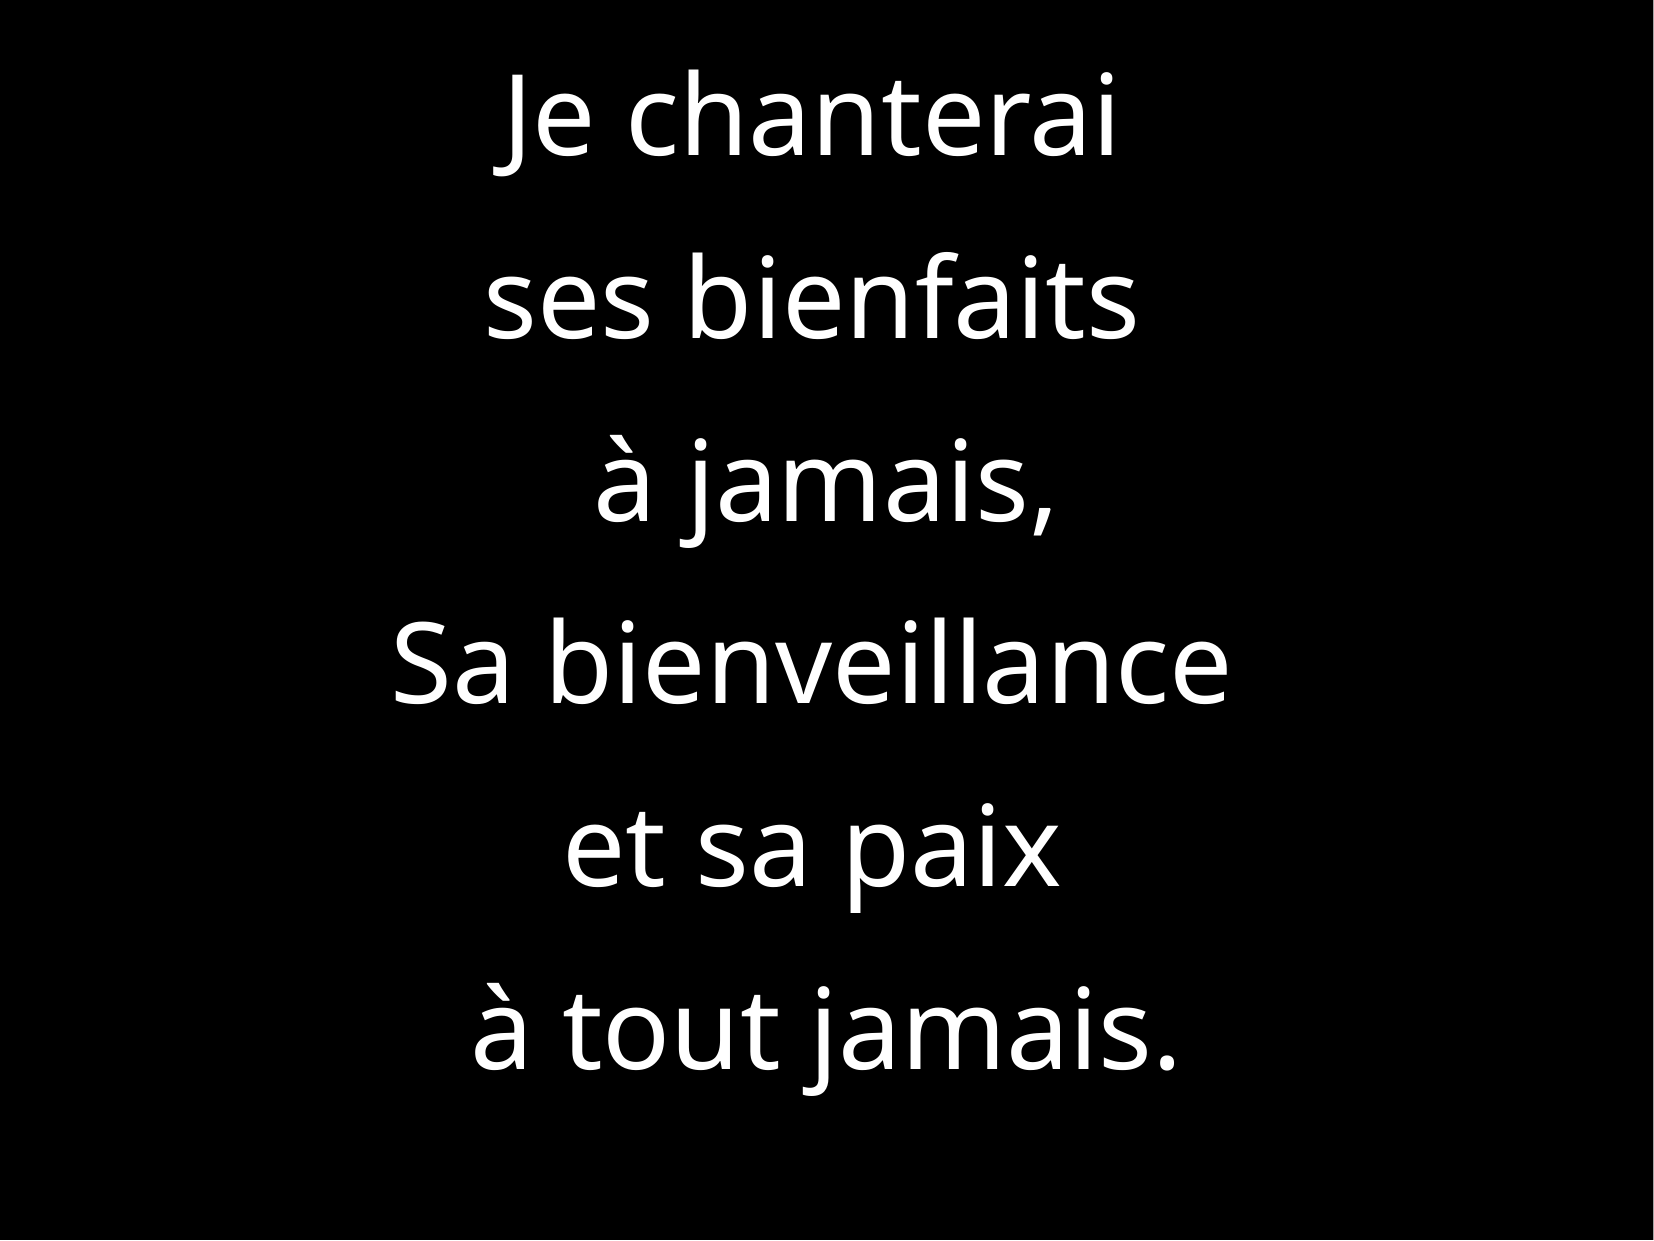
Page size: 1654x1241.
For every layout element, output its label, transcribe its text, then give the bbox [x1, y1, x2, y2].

list Je chanterai ses bienfaits à jamais, Sa bienveillance et sa paix à tout jamais. [82, 35, 1571, 1124]
